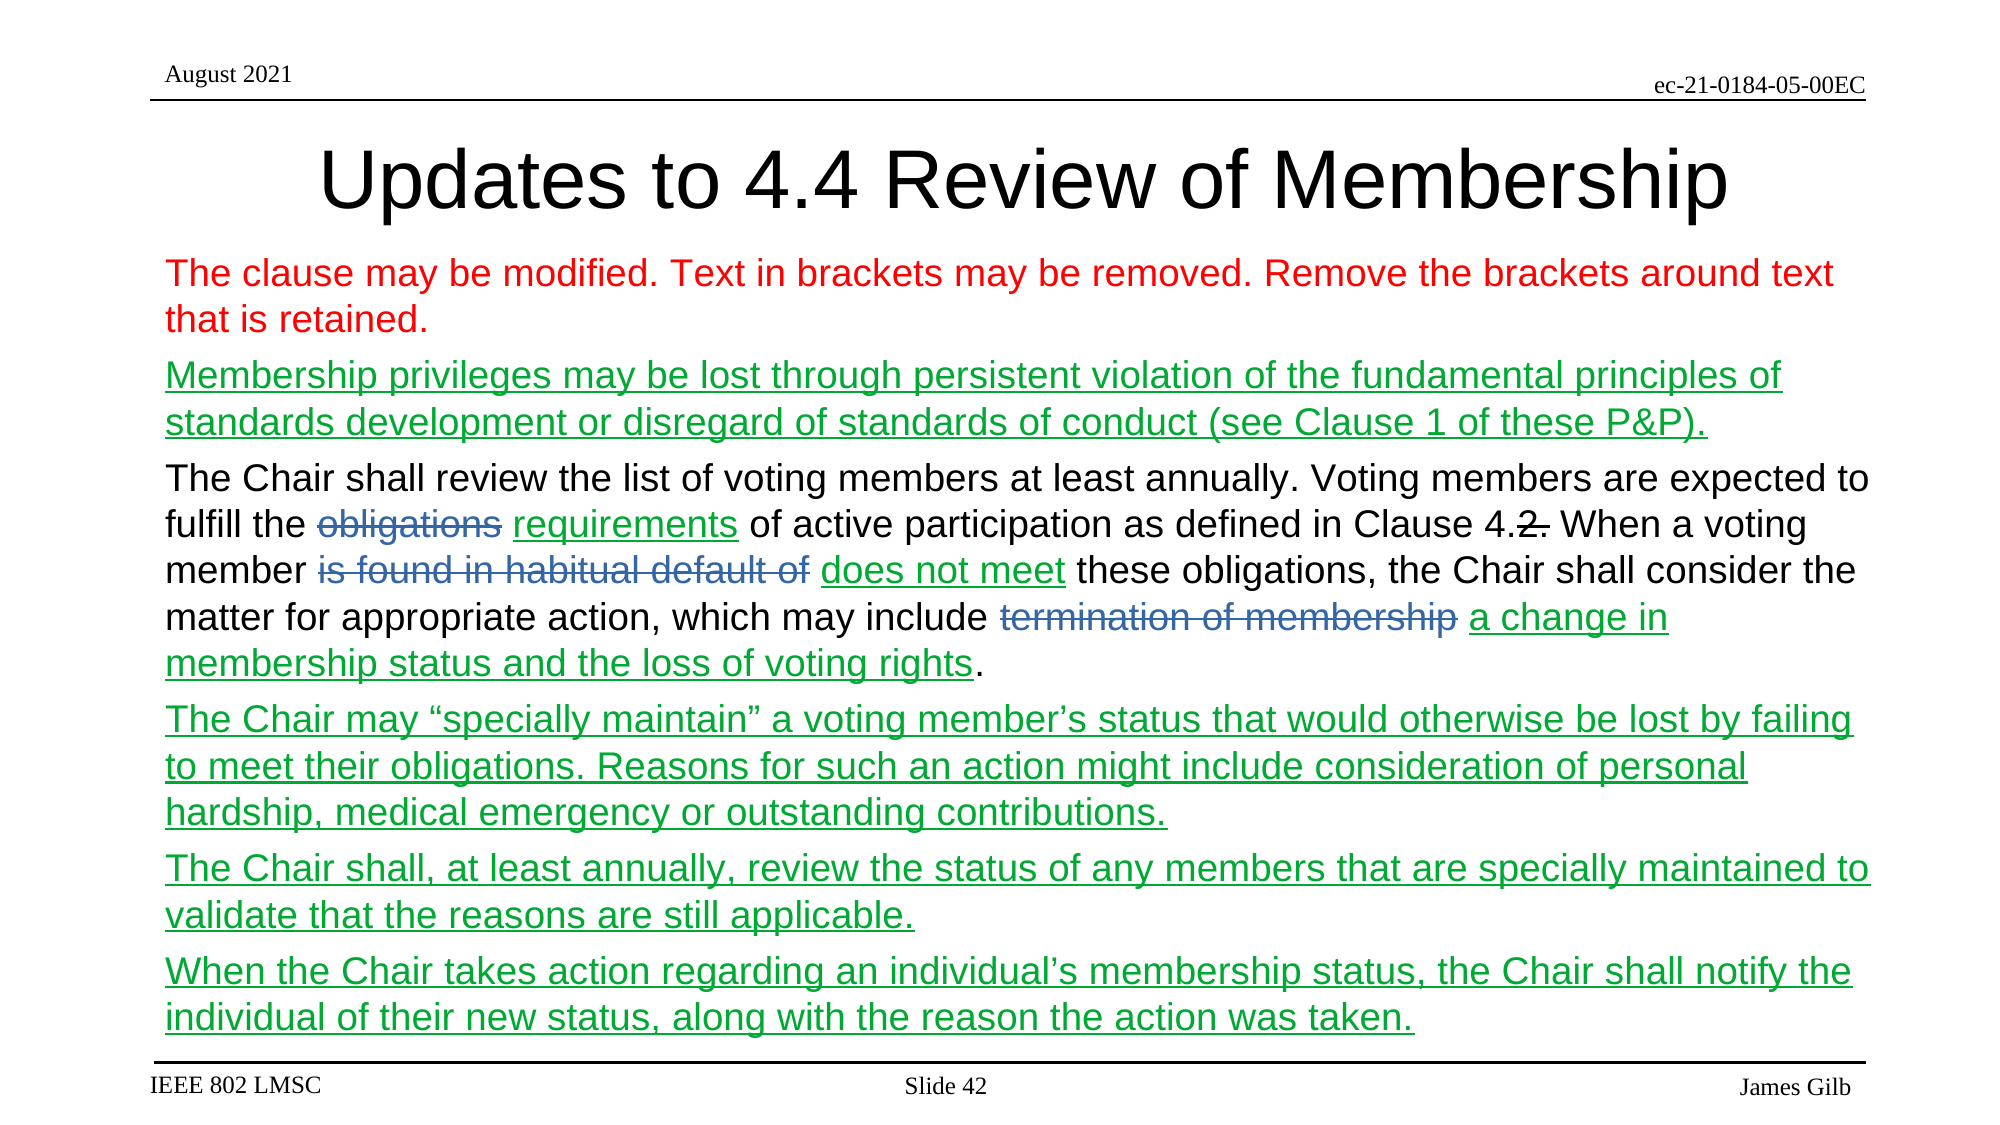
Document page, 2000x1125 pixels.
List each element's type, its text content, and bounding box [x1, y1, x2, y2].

title Updates to 4.4 Review of Membership [149, 112, 1900, 238]
list The clause may be modified. Text in brackets may be removed. Remove the brackets around text that is retained. Membership privileges may be lost through persistent violation of the fundamental principles of standards development or disregard of standards of conduct (see Clause 1 of these P&P). The Chair shall review the list of voting members at least annually. Voting members are expected to fulfill the obligations requirements of active participation as defined in Clause 4.2. When a voting member is found in habitual default of does not meet these obligations, the Chair shall consider the matter for appropriate action, which may include termination of membership a change in membership status and the loss of voting rights. The Chair may “specially maintain” a voting member’s status that would otherwise be lost by failing to meet their obligations. Reasons for such an action might include consideration of personal hardship, medical emergency or outstanding contributions. The Chair shall, at least annually, review the status of any members that are specially maintained to validate that the reasons are still applicable. When the Chair takes action regarding an individual’s membership status, the Chair shall notify the individual of their new status, along with the reason the action was taken. [149, 239, 1900, 1051]
